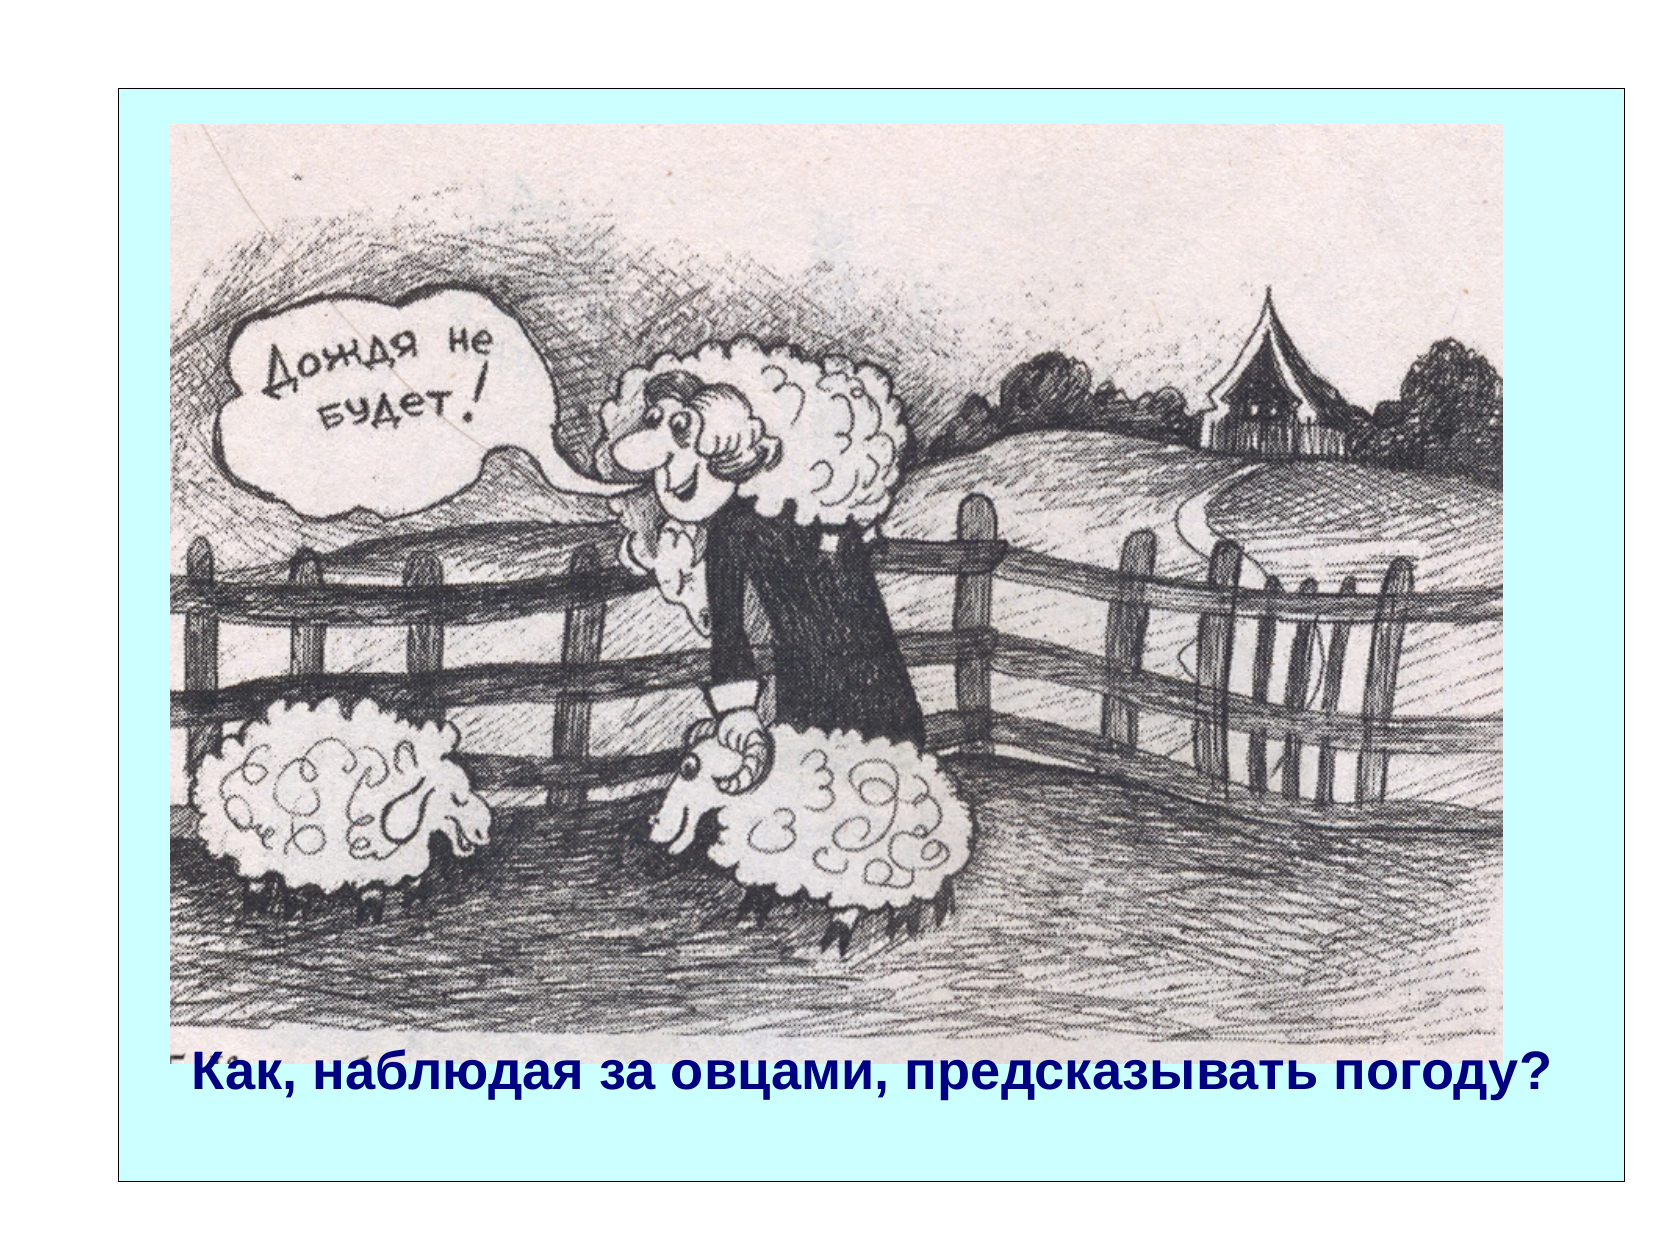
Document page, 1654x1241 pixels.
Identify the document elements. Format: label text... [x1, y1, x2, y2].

text_box [118, 88, 1625, 1182]
picture [170, 124, 1503, 1064]
text_box Как, наблюдая за овцами, предсказывать погоду? [177, 1033, 1627, 1111]
